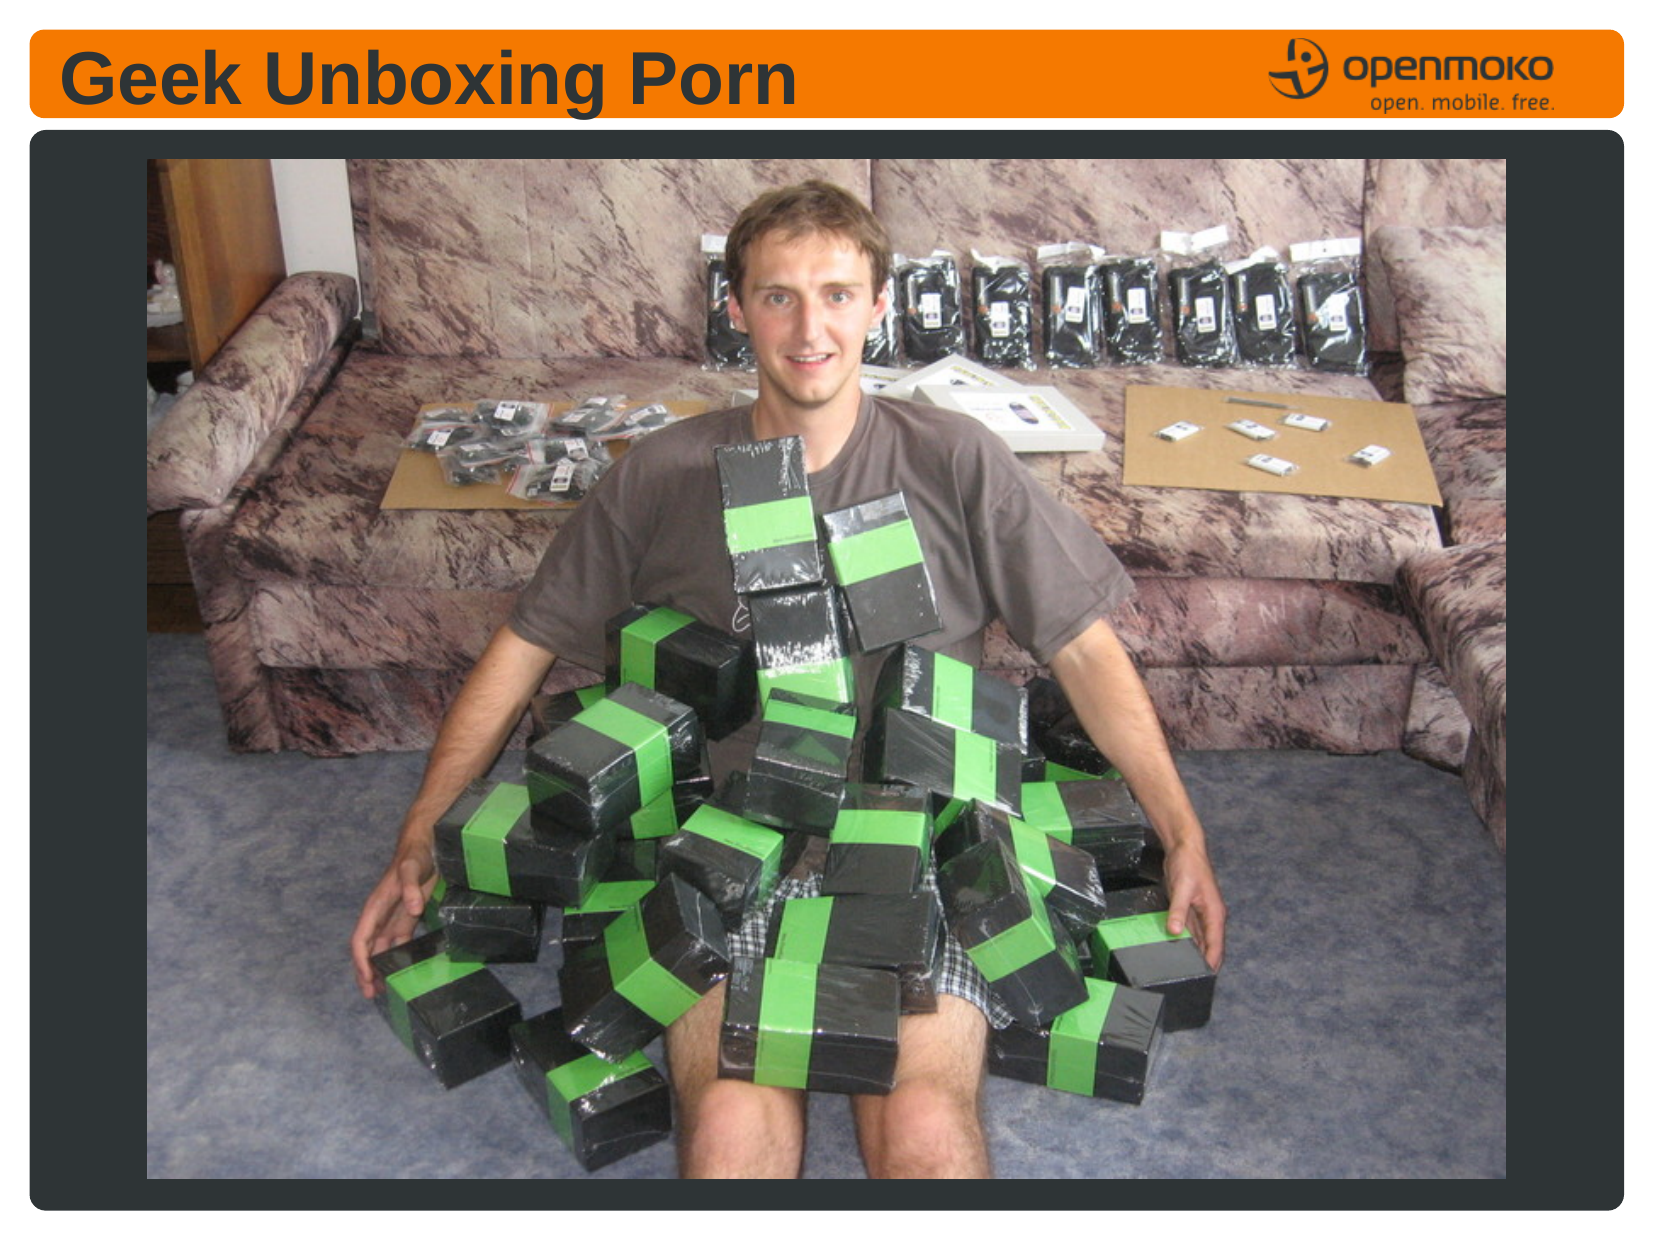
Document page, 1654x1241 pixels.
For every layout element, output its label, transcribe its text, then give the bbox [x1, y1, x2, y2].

title Geek Unboxing Porn [59, 29, 1361, 128]
picture [147, 159, 1506, 1179]
picture [1361, 38, 1554, 114]
